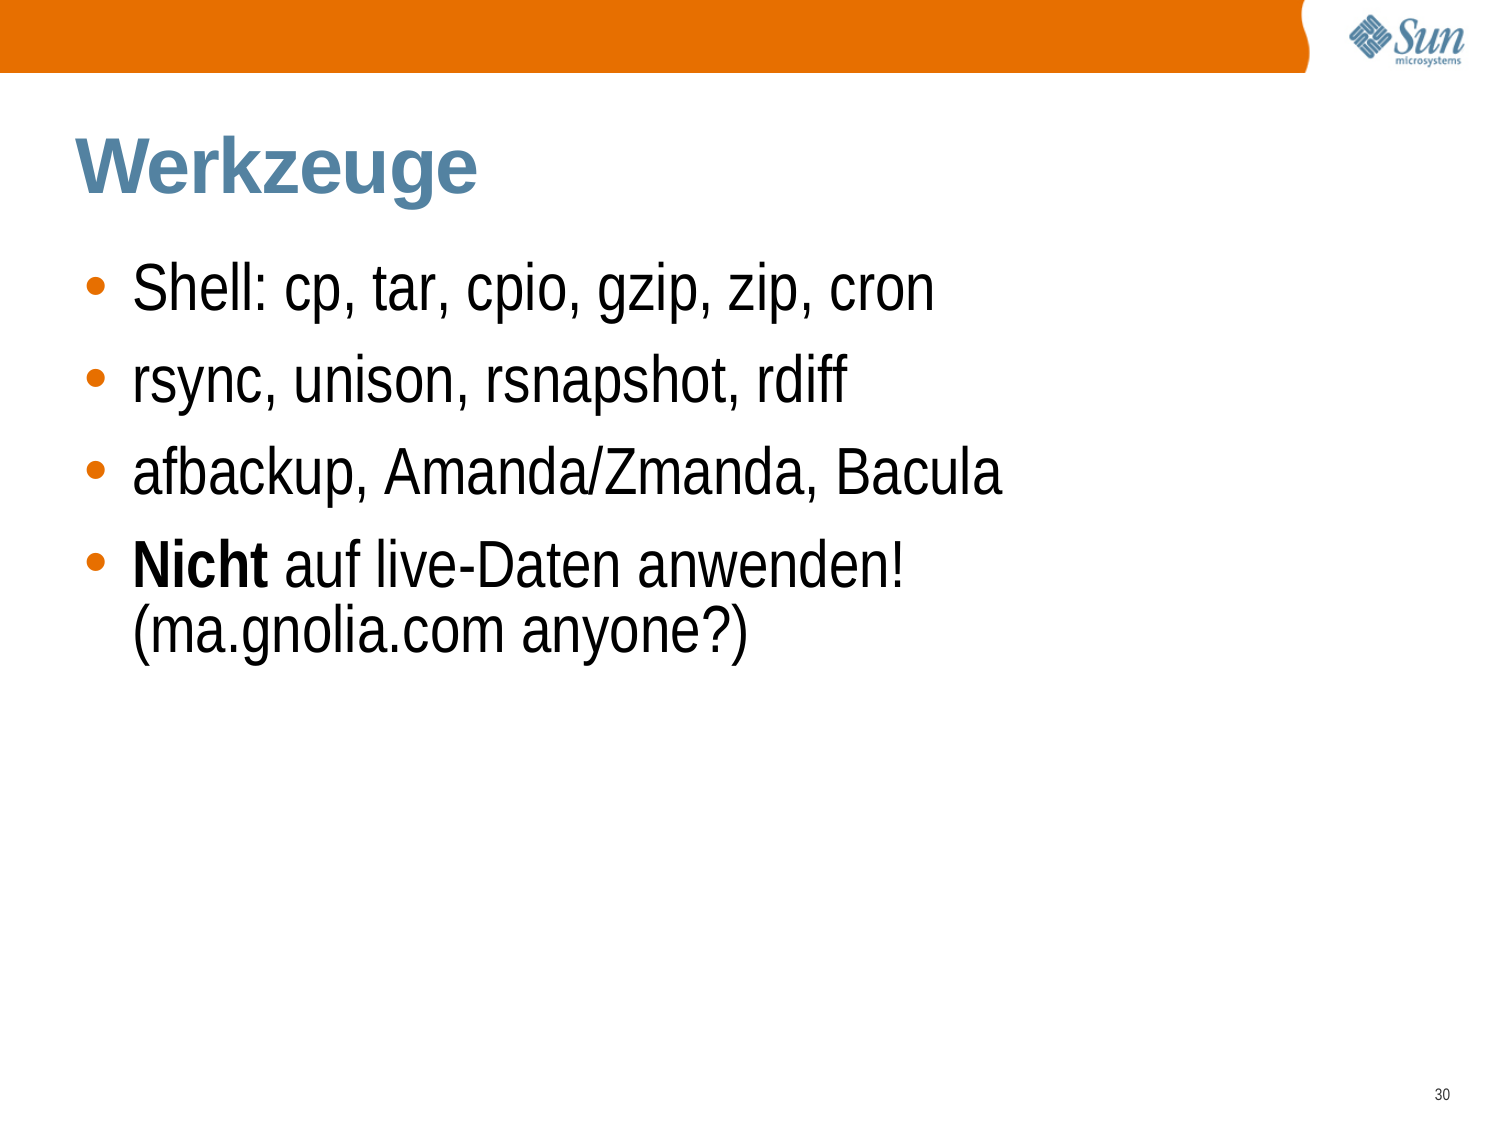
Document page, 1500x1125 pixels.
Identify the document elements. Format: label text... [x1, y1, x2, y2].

picture [0, 0, 1500, 73]
list Shell: cp, tar, cpio, gzip, zip, cron rsync, unison, rsnapshot, rdiff afbackup, Amanda/Zmanda, Bacula Nicht auf live-Daten anwenden! (ma.gnolia.com anyone?) [64, 258, 1401, 1047]
title Werkzeuge [75, 130, 1437, 276]
